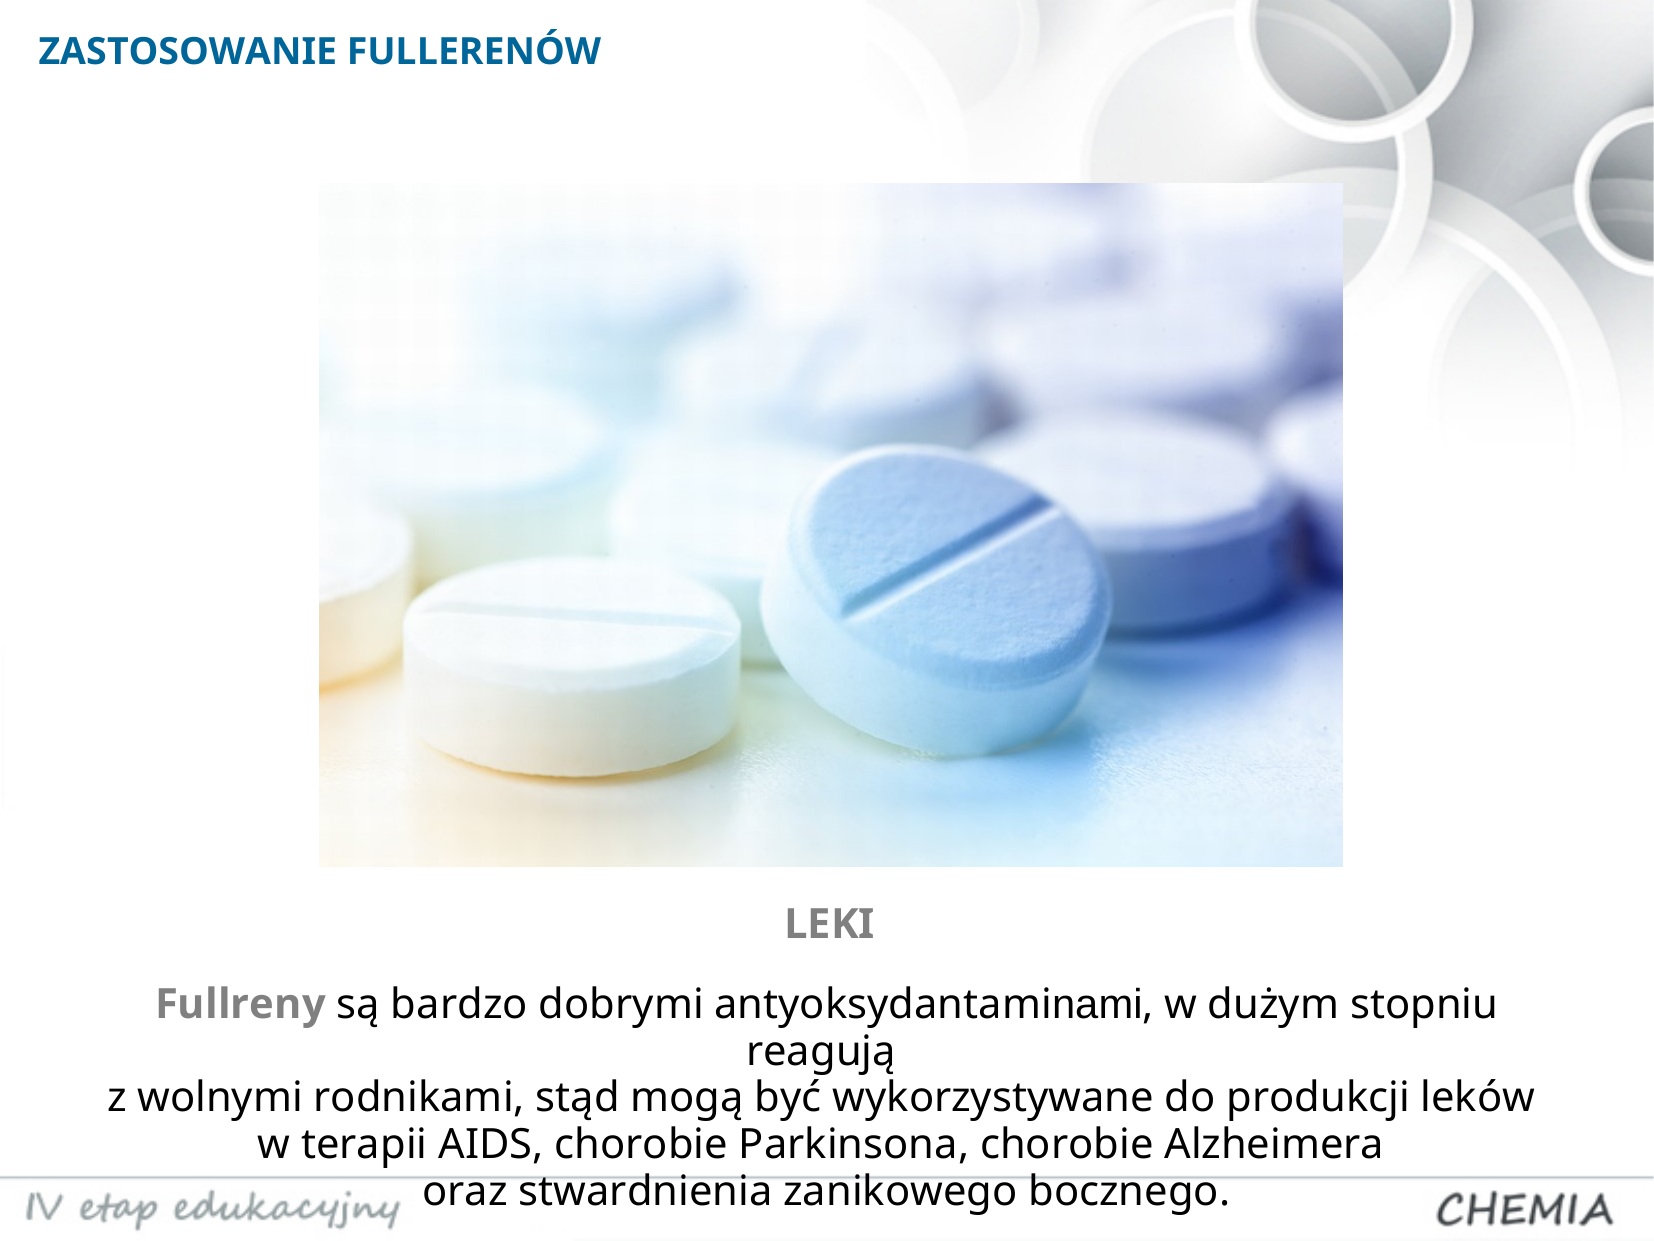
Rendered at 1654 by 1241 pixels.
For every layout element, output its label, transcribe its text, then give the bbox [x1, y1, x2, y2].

picture [0, 0, 1654, 1241]
text_box ZASTOSOWANIE FULLERENÓW [23, 23, 1276, 81]
text_box Fullreny są bardzo dobrymi antyoksydantaminami, w dużym stopniu reagują z wolnymi rodnikami, stąd mogą być wykorzystywane do produkcji leków w terapii AIDS, chorobie Parkinsona, chorobie Alzheimera oraz stwardnienia zanikowego bocznego. [88, 974, 1565, 1176]
text_box LEKI [224, 844, 1436, 953]
